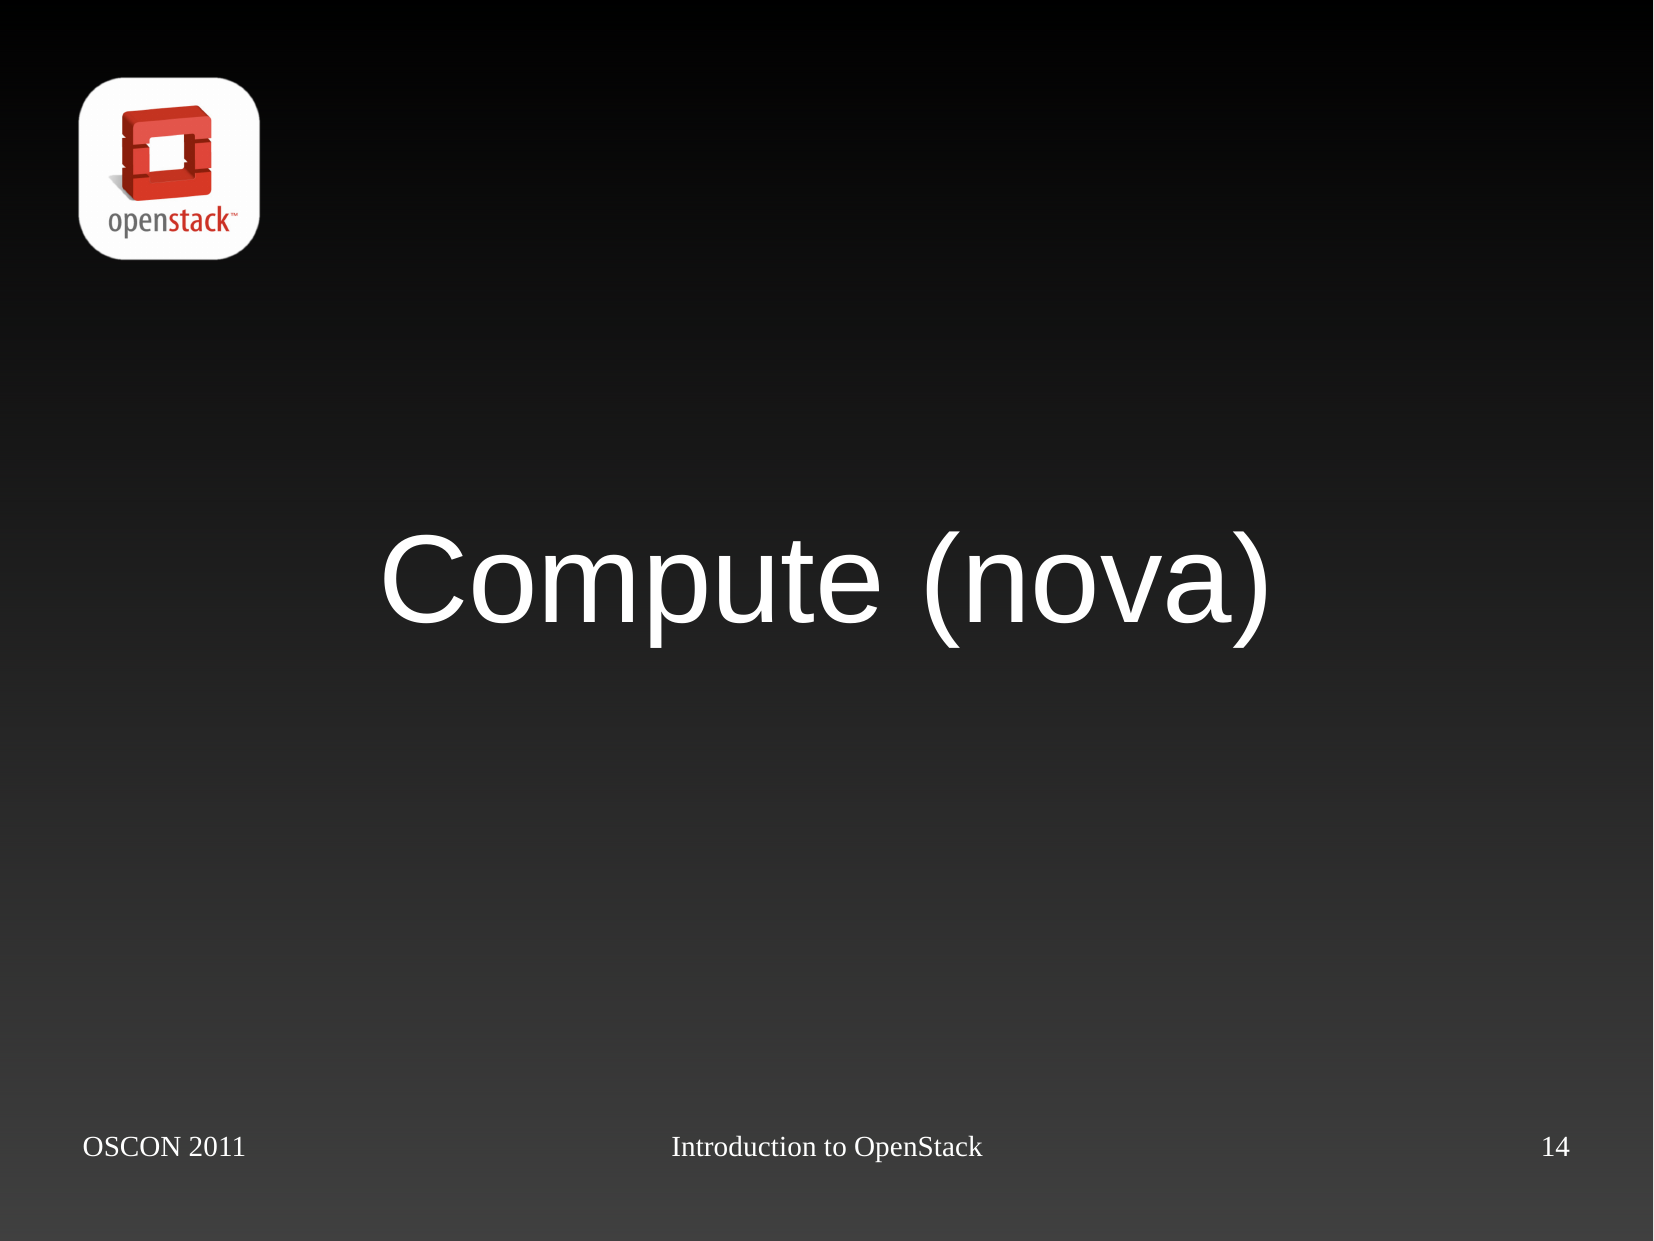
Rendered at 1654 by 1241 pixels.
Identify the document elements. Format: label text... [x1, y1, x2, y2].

picture [0, 0, 1654, 1241]
subtitle Compute (nova) [82, 56, 1571, 1102]
